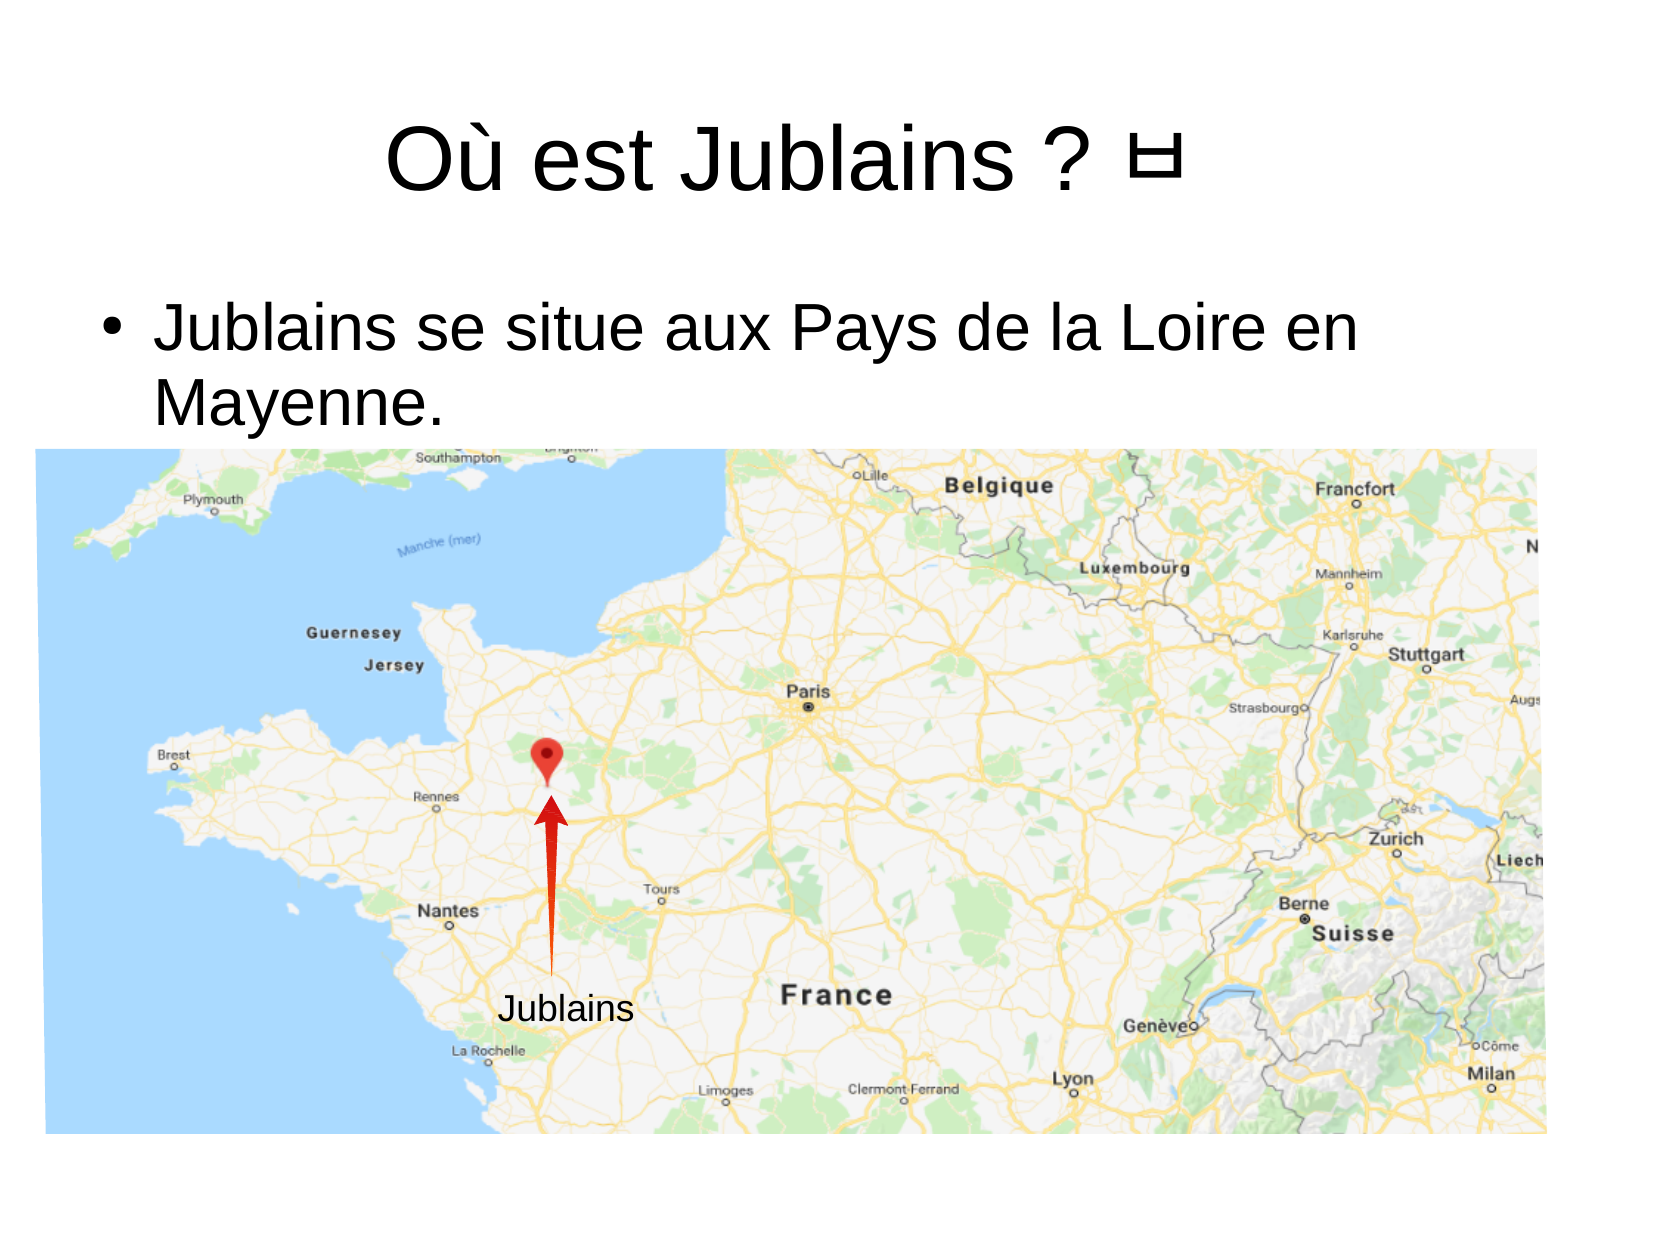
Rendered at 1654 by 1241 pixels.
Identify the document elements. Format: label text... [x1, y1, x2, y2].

list Jublains se situe aux Pays de la Loire en Mayenne. [82, 290, 1571, 1010]
title Où est Jublains ?ﾲ [47, 47, 1536, 255]
picture [35, 448, 1548, 1134]
text_box Jublains [482, 980, 650, 1038]
